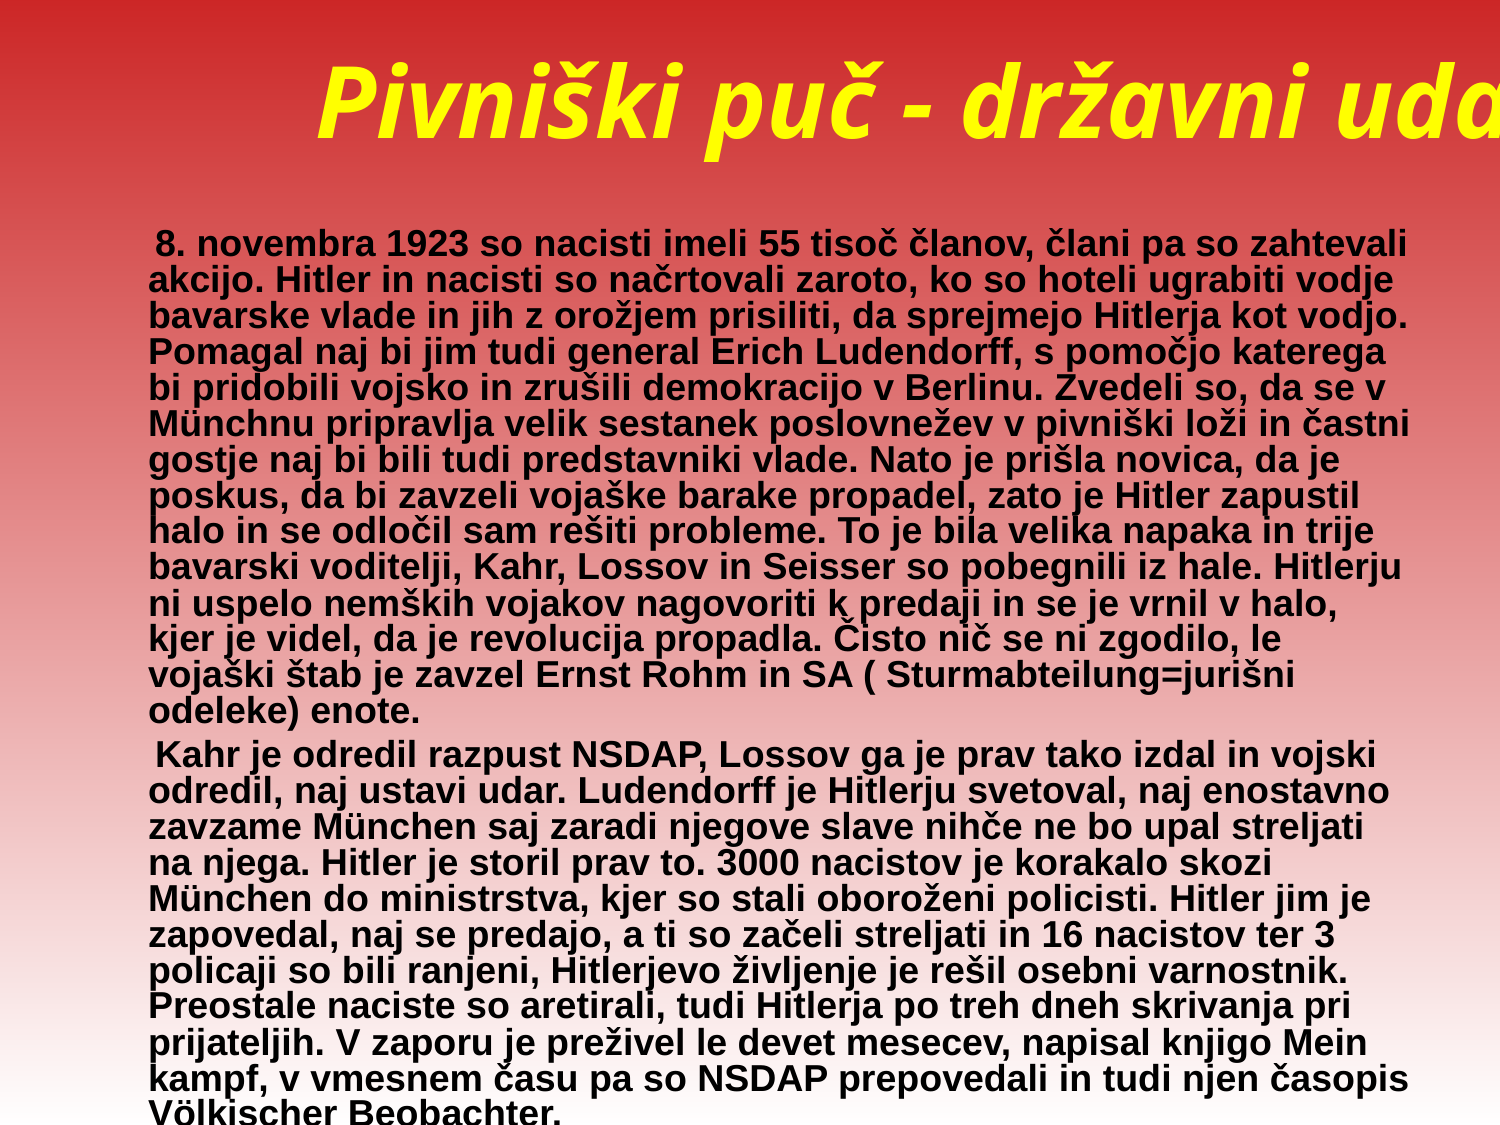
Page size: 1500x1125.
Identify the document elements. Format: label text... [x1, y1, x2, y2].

text_box Pivniški puč - državni udar [301, 31, 1223, 228]
list 8. novembra 1923 so nacisti imeli 55 tisoč članov, člani pa so zahtevali akcijo. Hitler in nacisti so načrtovali zaroto, ko so hoteli ugrabiti vodje bavarske vlade in jih z orožjem prisiliti, da sprejmejo Hitlerja kot vodjo. Pomagal naj bi jim tudi general Erich Ludendorff, s pomočjo katerega bi pridobili vojsko in zrušili demokracijo v Berlinu. Zvedeli so, da se v Münchnu pripravlja velik sestanek poslovnežev v pivniški loži in častni gostje naj bi bili tudi predstavniki vlade. Nato je prišla novica, da je poskus, da bi zavzeli vojaške barake propadel, zato je Hitler zapustil halo in se odločil sam rešiti probleme. To je bila velika napaka in trije bavarski voditelji, Kahr, Lossov in Seisser so pobegnili iz hale. Hitlerju ni uspelo nemških vojakov nagovoriti k predaji in se je vrnil v halo, kjer je videl, da je revolucija propadla. Čisto nič se ni zgodilo, le vojaški štab je zavzel Ernst Rohm in SA ( Sturmabteilung=jurišni odeleke) enote. Kahr je odredil razpust NSDAP, Lossov ga je prav tako izdal in vojski odredil, naj ustavi udar. Ludendorff je Hitlerju svetoval, naj enostavno zavzame München saj zaradi njegove slave nihče ne bo upal streljati na njega. Hitler je storil prav to. 3000 nacistov je korakalo skozi München do ministrstva, kjer so stali oboroženi policisti. Hitler jim je zapovedal, naj se predajo, a ti so začeli streljati in 16 nacistov ter 3 policaji so bili ranjeni, Hitlerjevo življenje je rešil osebni varnostnik. Preostale naciste so aretirali, tudi Hitlerja po treh dneh skrivanja pri prijateljih. V zaporu je preživel le devet mesecev, napisal knjigo Mein kampf, v vmesnem času pa so NSDAP prepovedali in tudi njen časopis Völkischer Beobachter. [76, 220, 1427, 1052]
